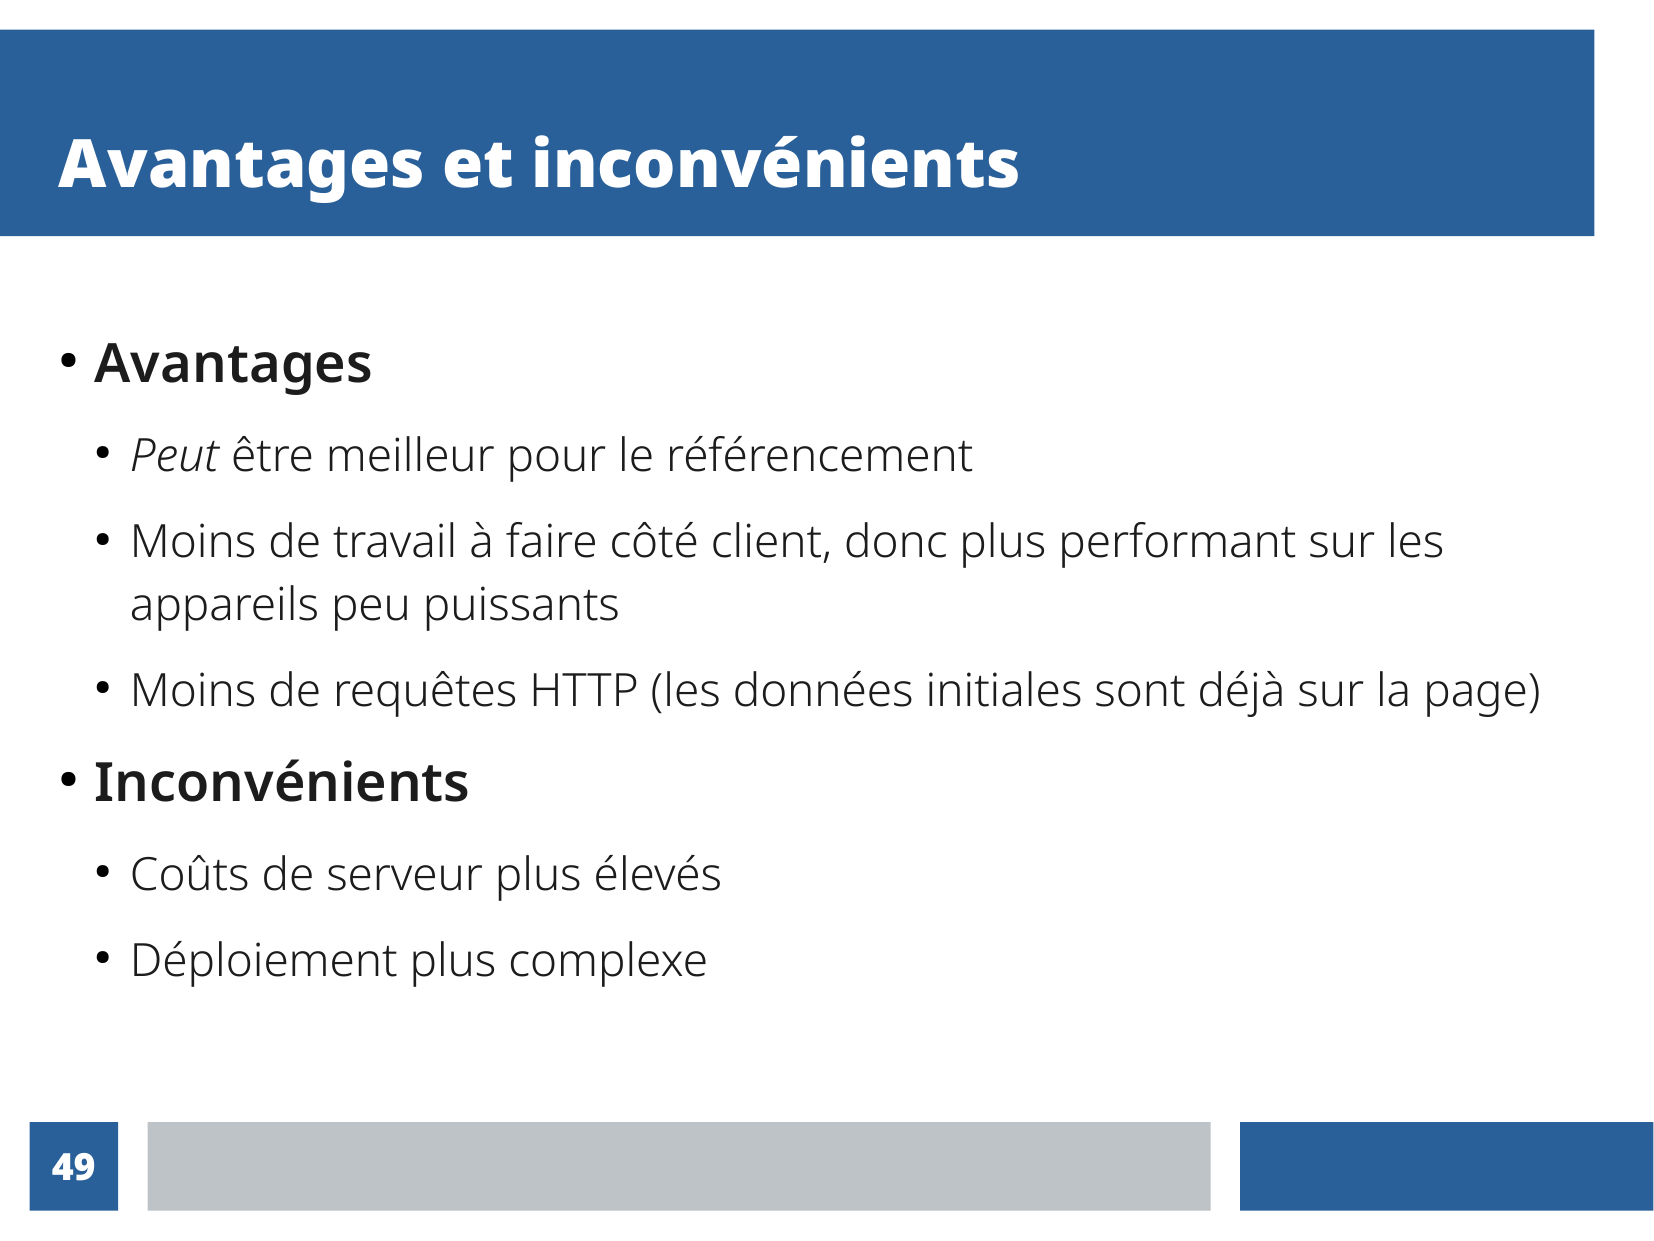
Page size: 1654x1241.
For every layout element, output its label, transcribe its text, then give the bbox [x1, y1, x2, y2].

title Avantages et inconvénients [59, 59, 1595, 207]
list Avantages Peut être meilleur pour le référencement Moins de travail à faire côté client, donc plus performant sur les appareils peu puissants Moins de requêtes HTTP (les données initiales sont déjà sur la page) Inconvénients Coûts de serveur plus élevés Déploiement plus complexe [59, 324, 1565, 1093]
